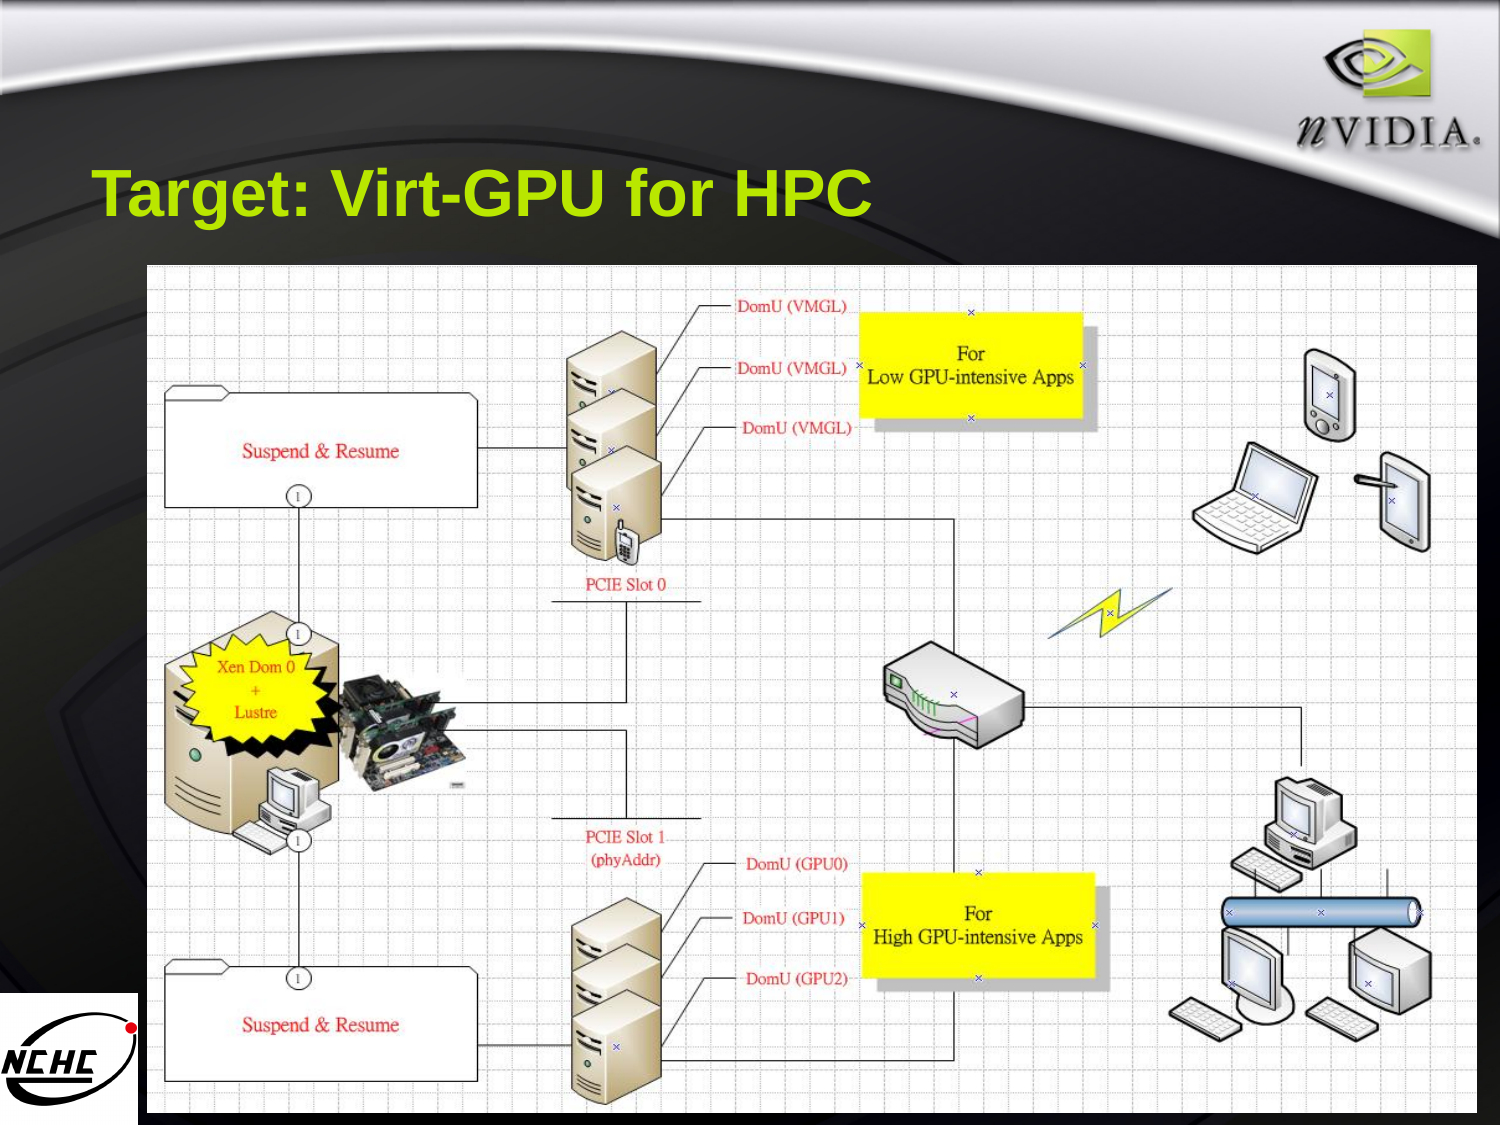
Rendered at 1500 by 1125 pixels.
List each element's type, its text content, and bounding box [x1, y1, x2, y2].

picture [0, 0, 1500, 1125]
title Target: Virt-GPU for HPC [91, 153, 1213, 234]
